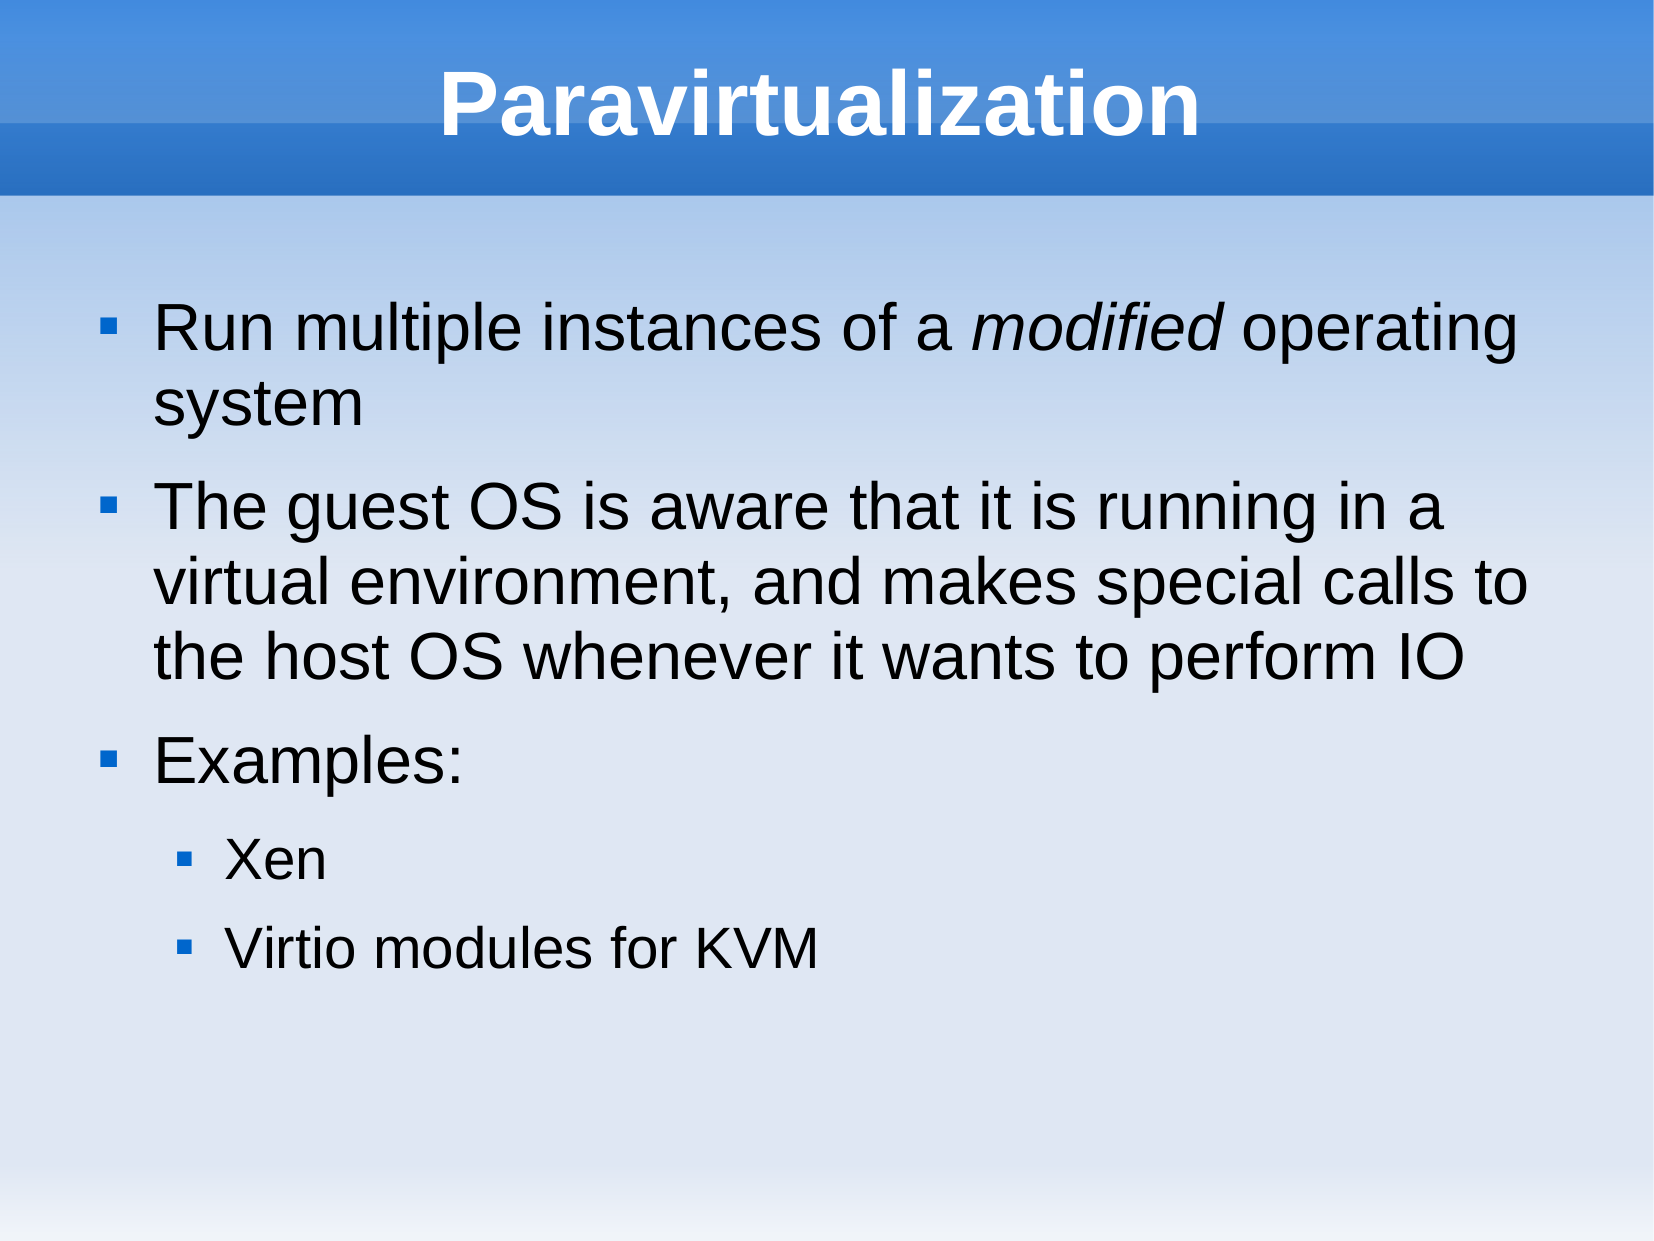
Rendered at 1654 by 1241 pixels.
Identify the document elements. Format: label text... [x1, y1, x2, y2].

picture [0, 0, 1654, 1241]
title Paravirtualization [76, 7, 1565, 200]
list Run multiple instances of a modified operating system The guest OS is aware that it is running in a virtual environment, and makes special calls to the host OS whenever it wants to perform IO Examples: Xen Virtio modules for KVM [82, 290, 1571, 1094]
